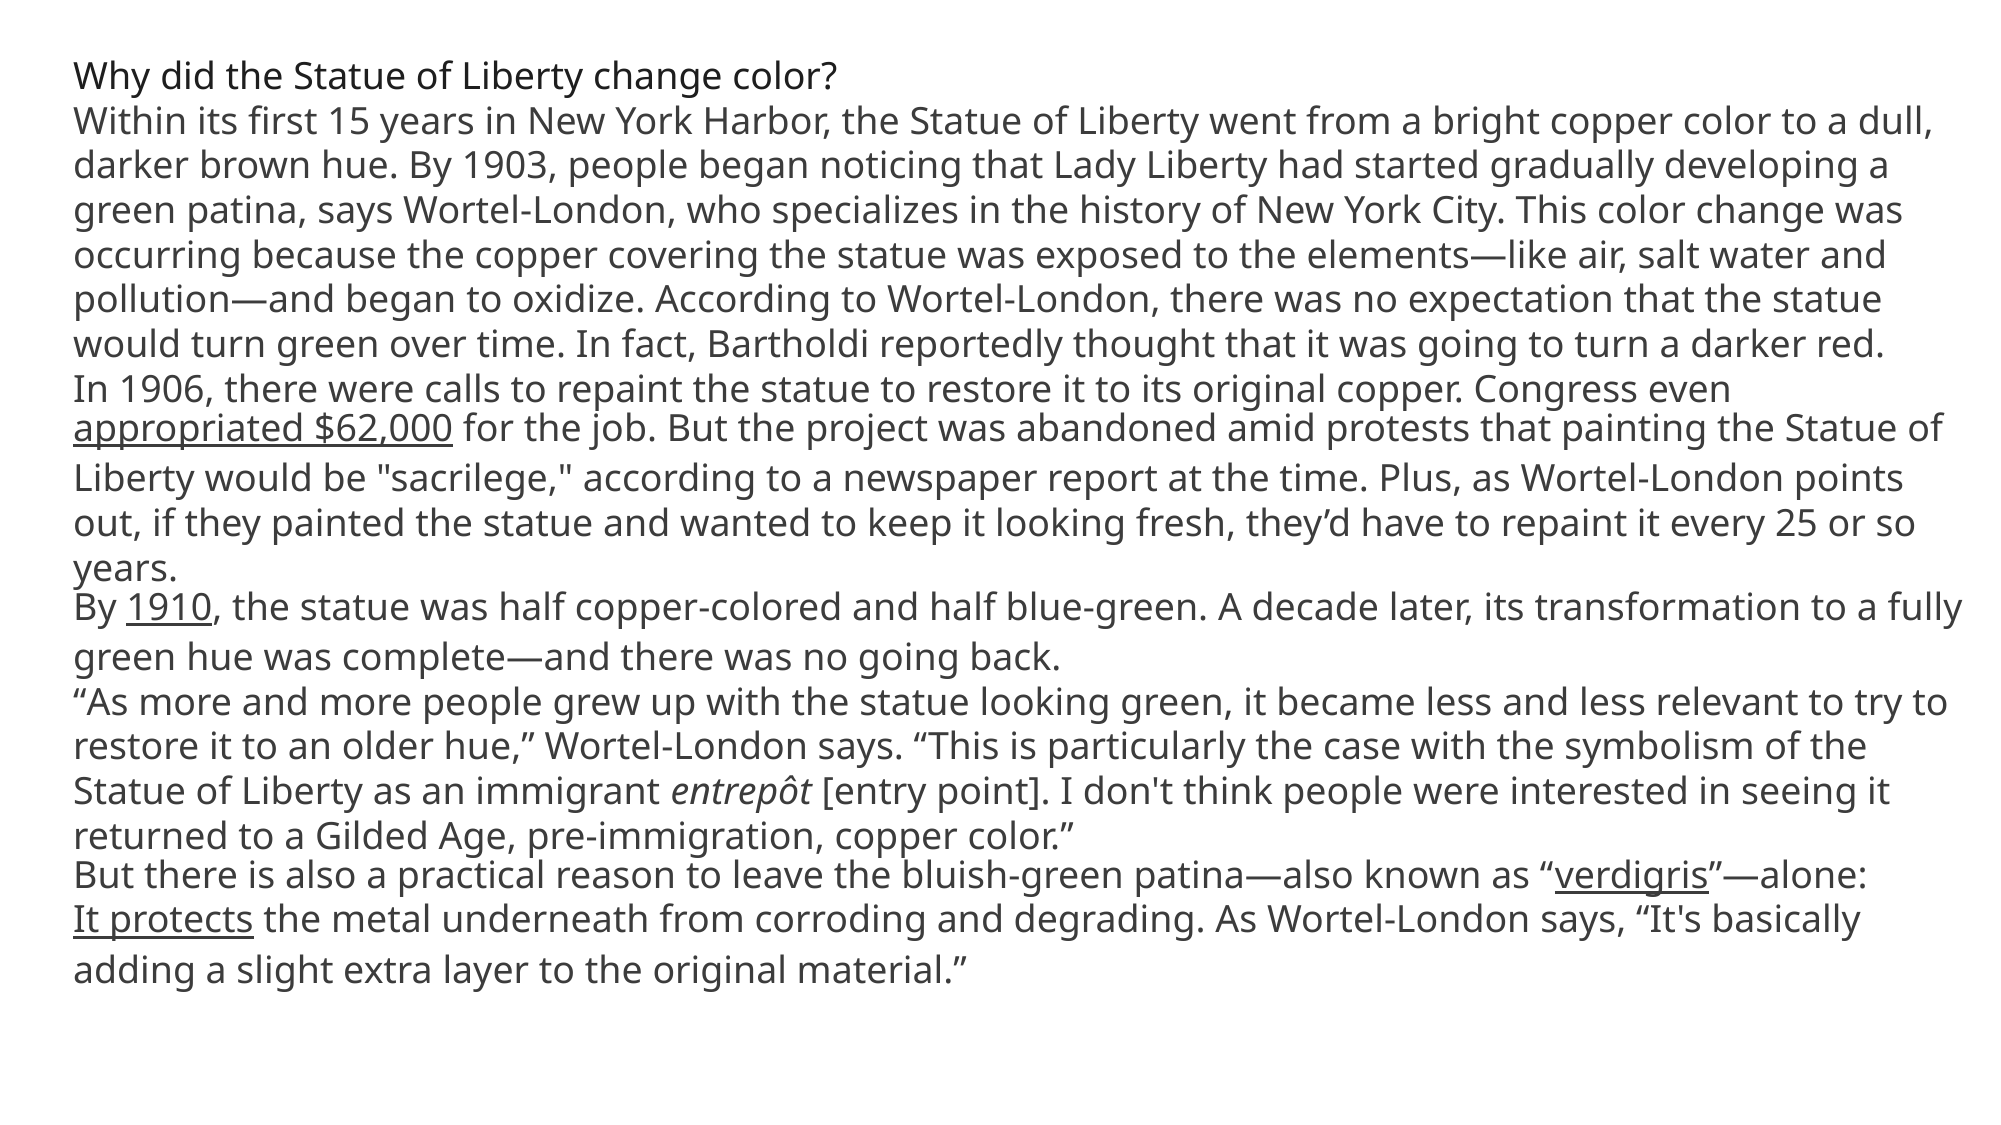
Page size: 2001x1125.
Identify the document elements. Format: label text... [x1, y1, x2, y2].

text_box Why did the Statue of Liberty change color? Within its first 15 years in New York Harbor, the Statue of Liberty went from a bright copper color to a dull, darker brown hue. By 1903, people began noticing that Lady Liberty had started gradually developing a green patina, says Wortel-London, who specializes in the history of New York City. This color change was occurring because the copper covering the statue was exposed to the elements—like air, salt water and pollution—and began to oxidize. According to Wortel-London, there was no expectation that the statue would turn green over time. In fact, Bartholdi reportedly thought that it was going to turn a darker red. In 1906, there were calls to repaint the statue to restore it to its original copper. Congress even appropriated $62,000 for the job. But the project was abandoned amid protests that painting the Statue of Liberty would be "sacrilege," according to a newspaper report at the time. Plus, as Wortel-London points out, if they painted the statue and wanted to keep it looking fresh, they’d have to repaint it every 25 or so years. By 1910, the statue was half copper-colored and half blue-green. A decade later, its transformation to a fully green hue was complete—and there was no going back. “As more and more people grew up with the statue looking green, it became less and less relevant to try to restore it to an older hue,” Wortel-London says. “This is particularly the case with the symbolism of the Statue of Liberty as an immigrant entrepôt [entry point]. I don't think people were interested in seeing it returned to a Gilded Age, pre-immigration, copper color.” But there is also a practical reason to leave the bluish-green patina—also known as “verdigris”—alone: It protects the metal underneath from corroding and degrading. As Wortel-London says, “It's basically adding a slight extra layer to the original material.” [58, 40, 2000, 944]
